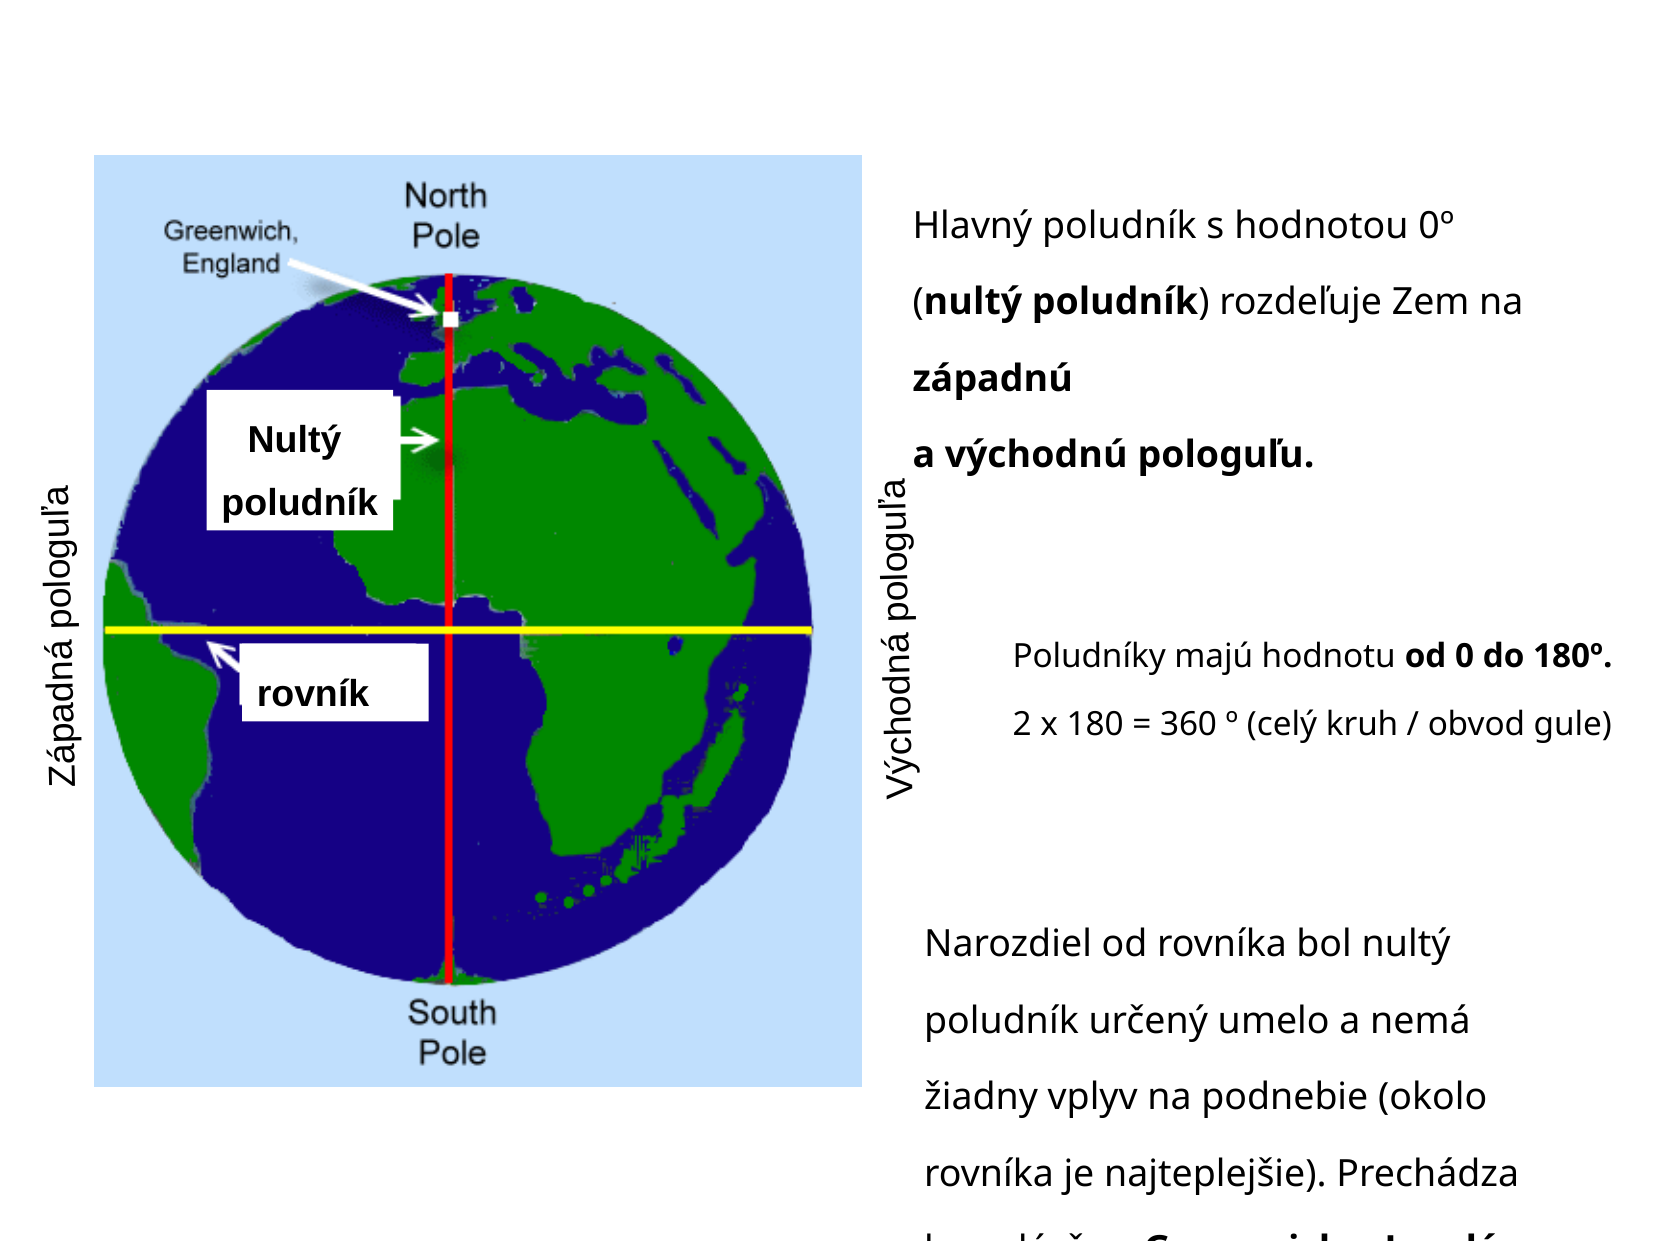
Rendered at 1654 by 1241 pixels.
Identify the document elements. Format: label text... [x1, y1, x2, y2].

text_box rovník [242, 643, 429, 715]
text_box Západná pologuľa [23, 388, 91, 804]
text_box Hlavný poludník s hodnotou 0º (nultý poludník) rozdeľuje Zem na západnú a východnú pologuľu. [897, 165, 1583, 361]
text_box Východná pologuľa [861, 400, 929, 815]
text_box Narozdiel od rovníka bol nultý poludník určený umelo a nemá žiadny vplyv na podnebie (okolo rovníka je najteplejšie). Prechádza hvezdárňou Greenwich v Londýne. [909, 883, 1595, 1206]
picture [94, 155, 862, 1087]
text_box Nultý poludník [206, 389, 394, 513]
text_box Poludníky majú hodnotu od 0 do 180º. 2 x 180 = 360 º (celý kruh / obvod gule) [998, 602, 1630, 715]
